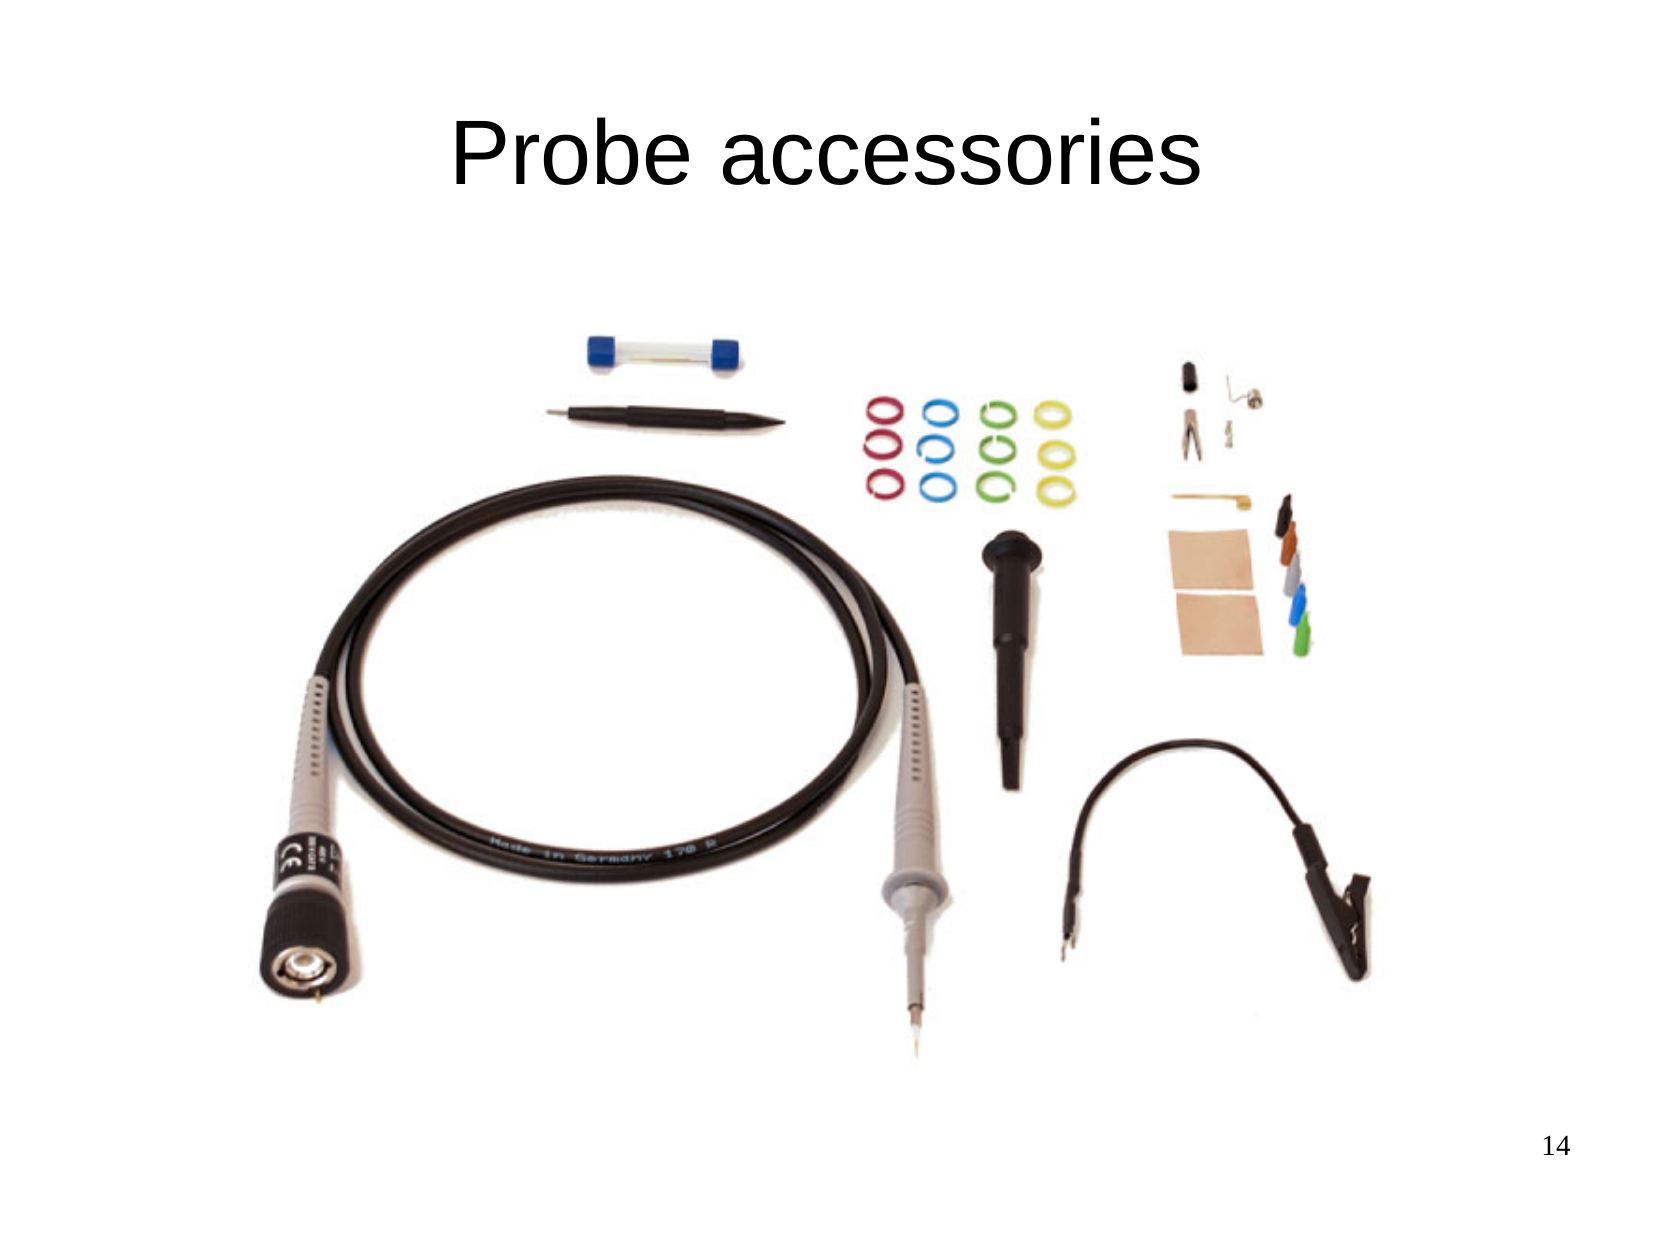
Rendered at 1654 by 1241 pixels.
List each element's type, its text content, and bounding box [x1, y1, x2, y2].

title Probe accessories [82, 49, 1571, 257]
picture [234, 290, 1420, 1109]
